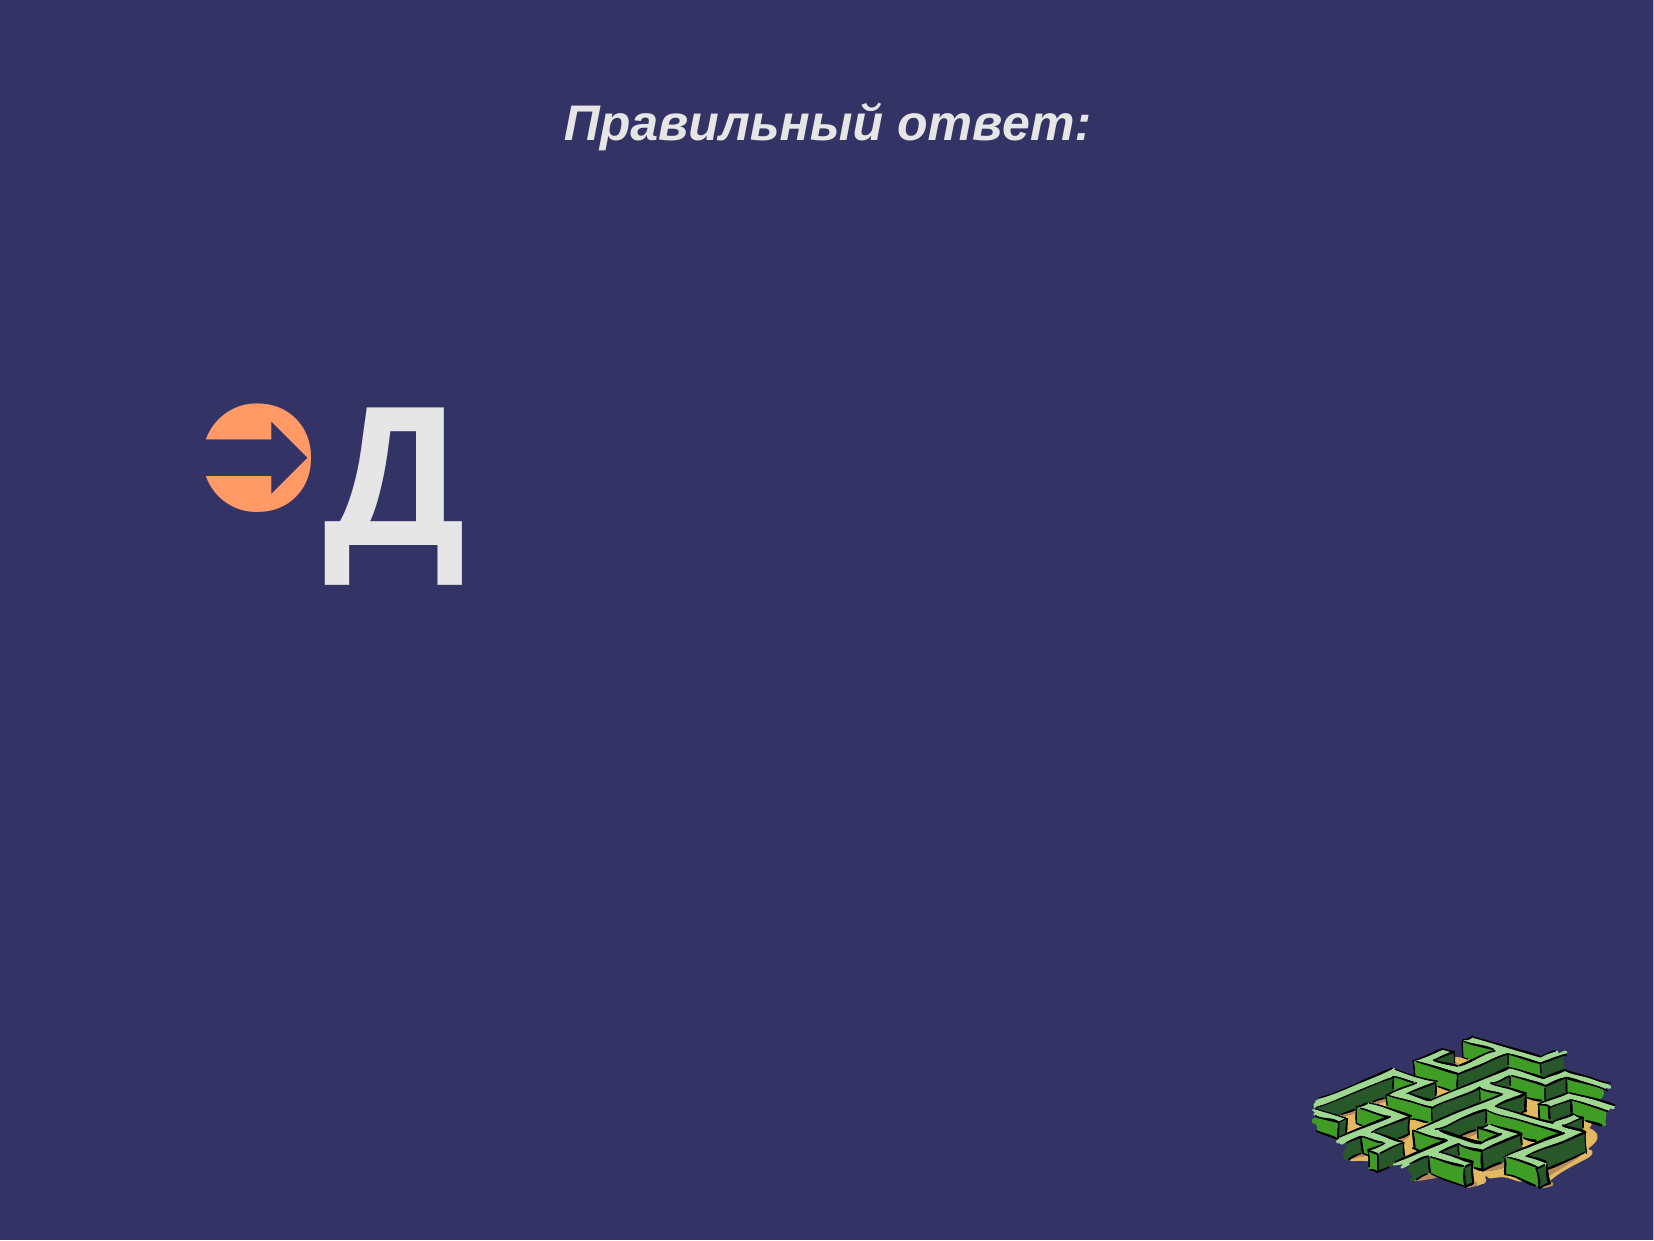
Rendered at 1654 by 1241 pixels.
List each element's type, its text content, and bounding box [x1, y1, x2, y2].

list Д [178, 364, 1570, 1147]
title Правильный ответ: [121, 19, 1534, 227]
